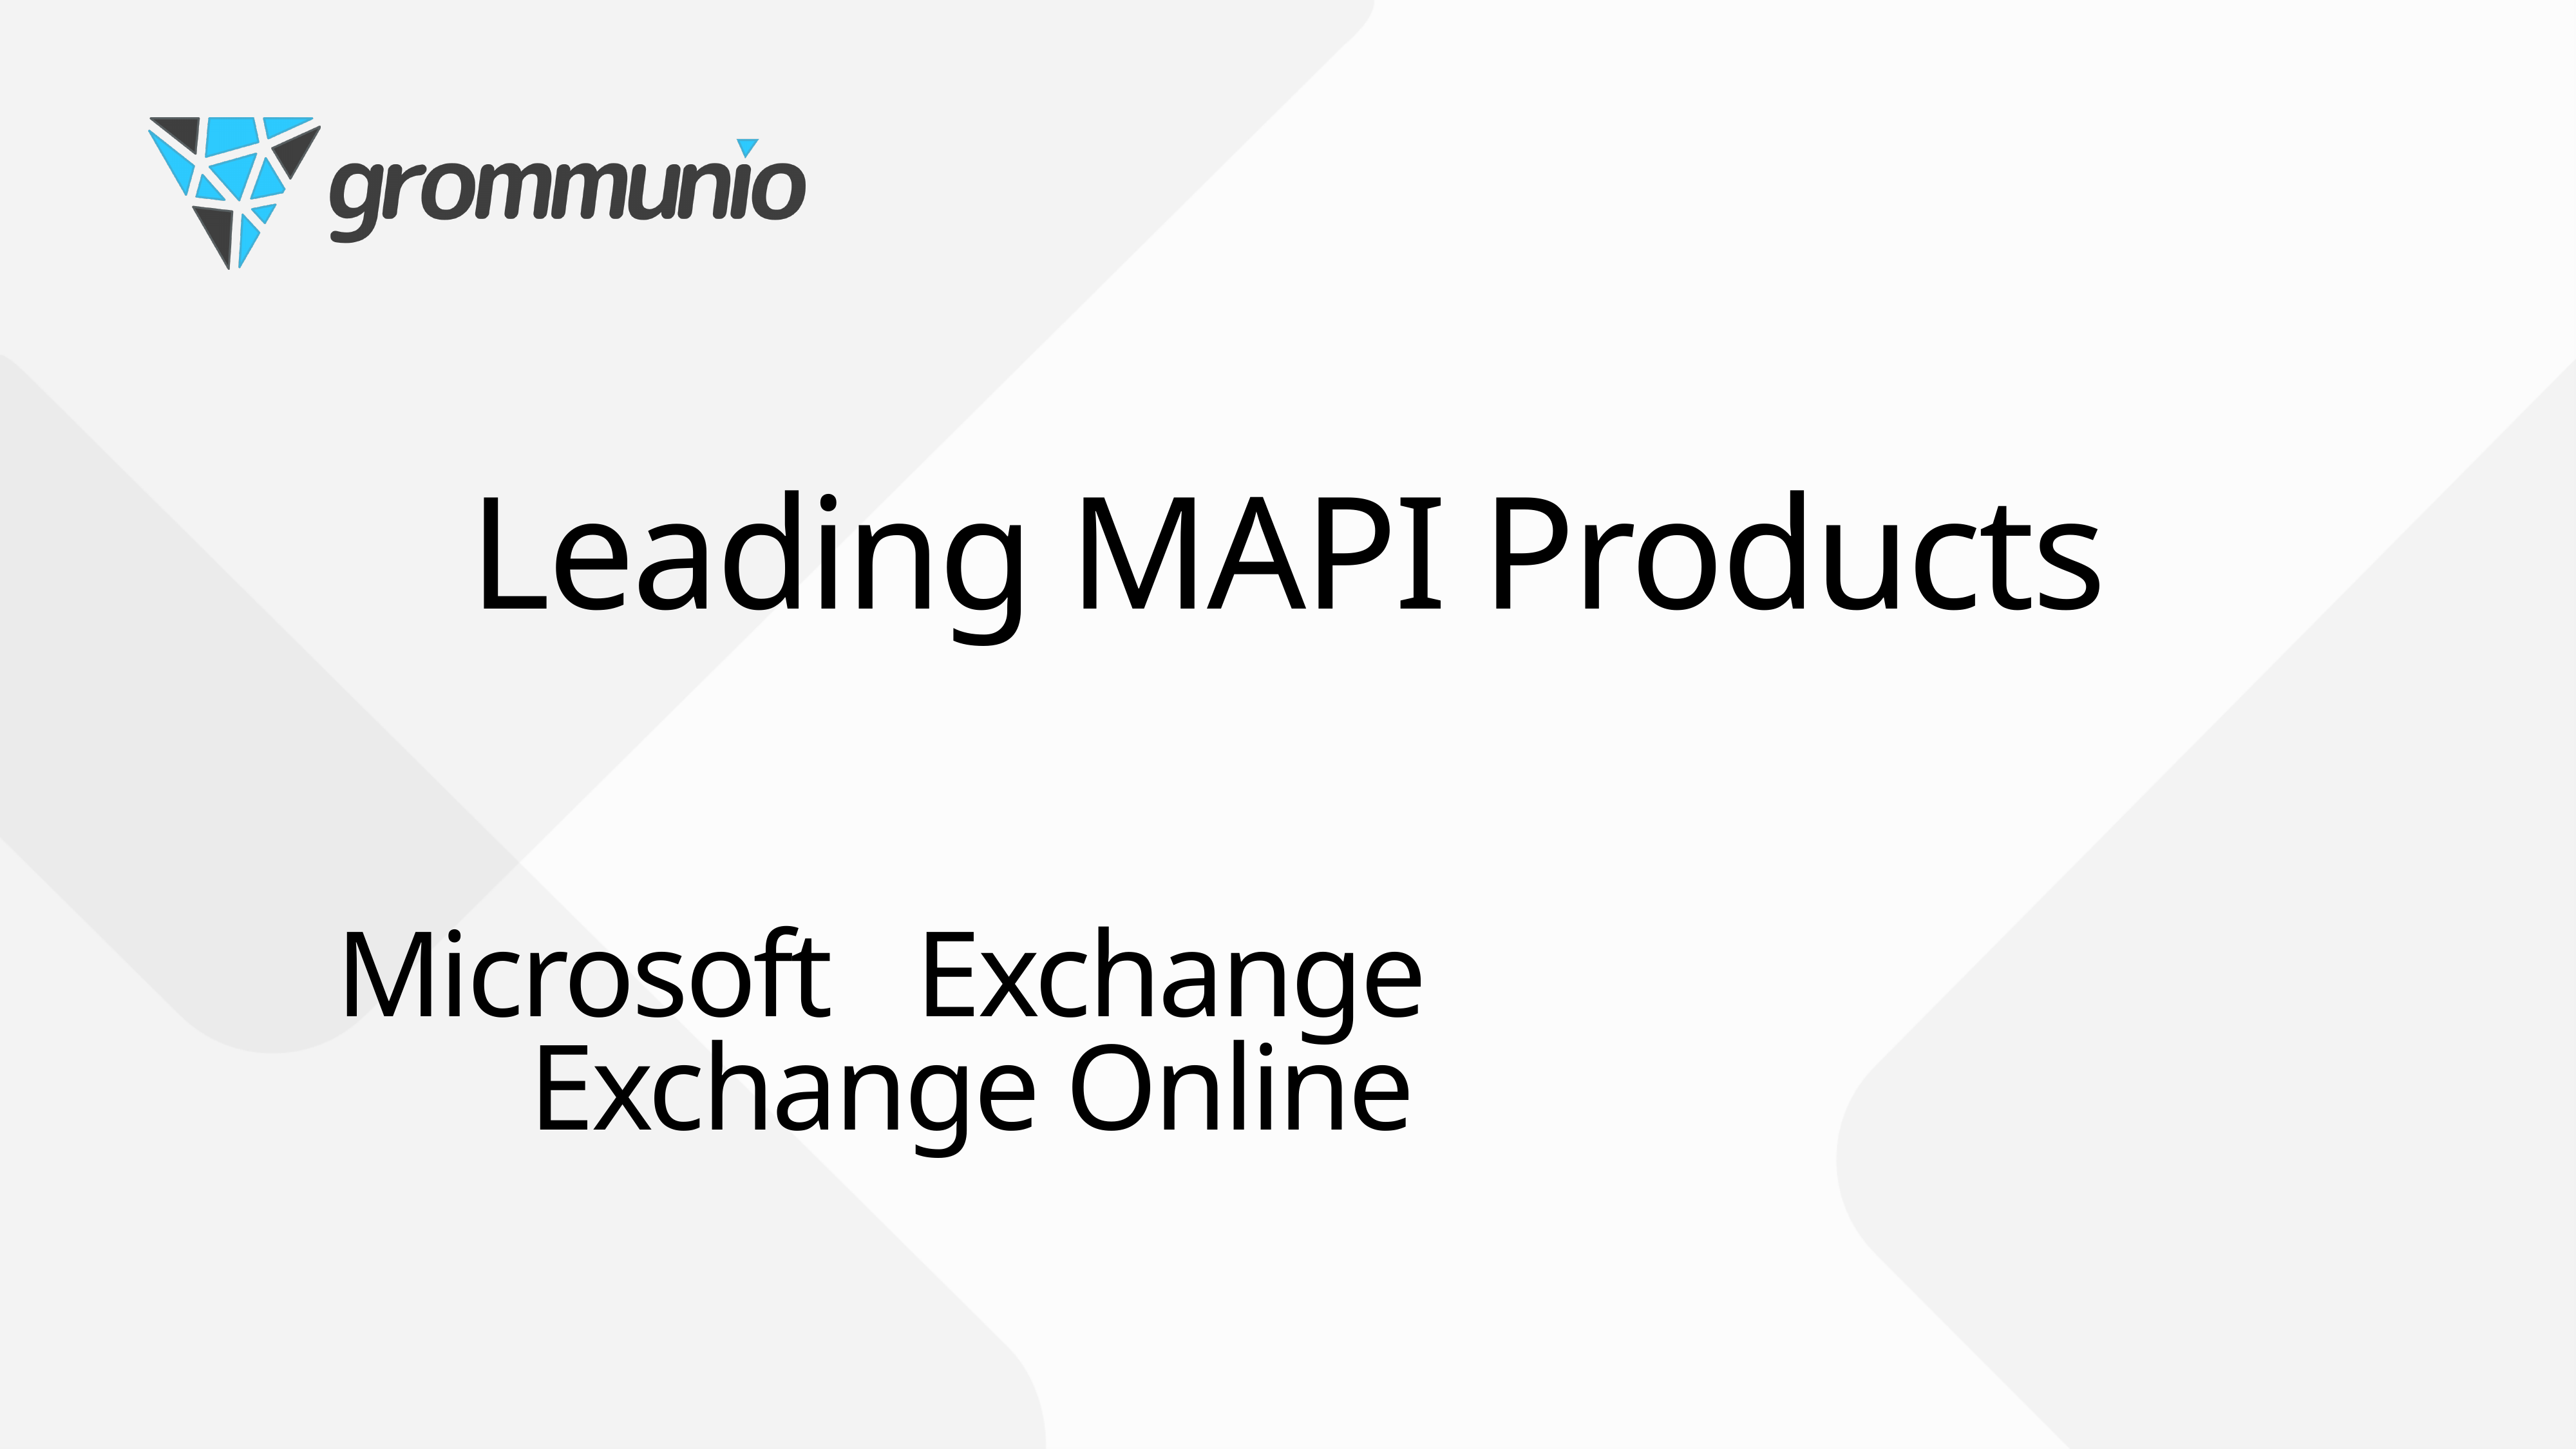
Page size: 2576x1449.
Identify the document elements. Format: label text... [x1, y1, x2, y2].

text_box Microsoft Exchange Exchange Online [137, 724, 2458, 1354]
picture [0, 0, 2576, 1449]
list Leading MAPI Products [127, 359, 2449, 769]
